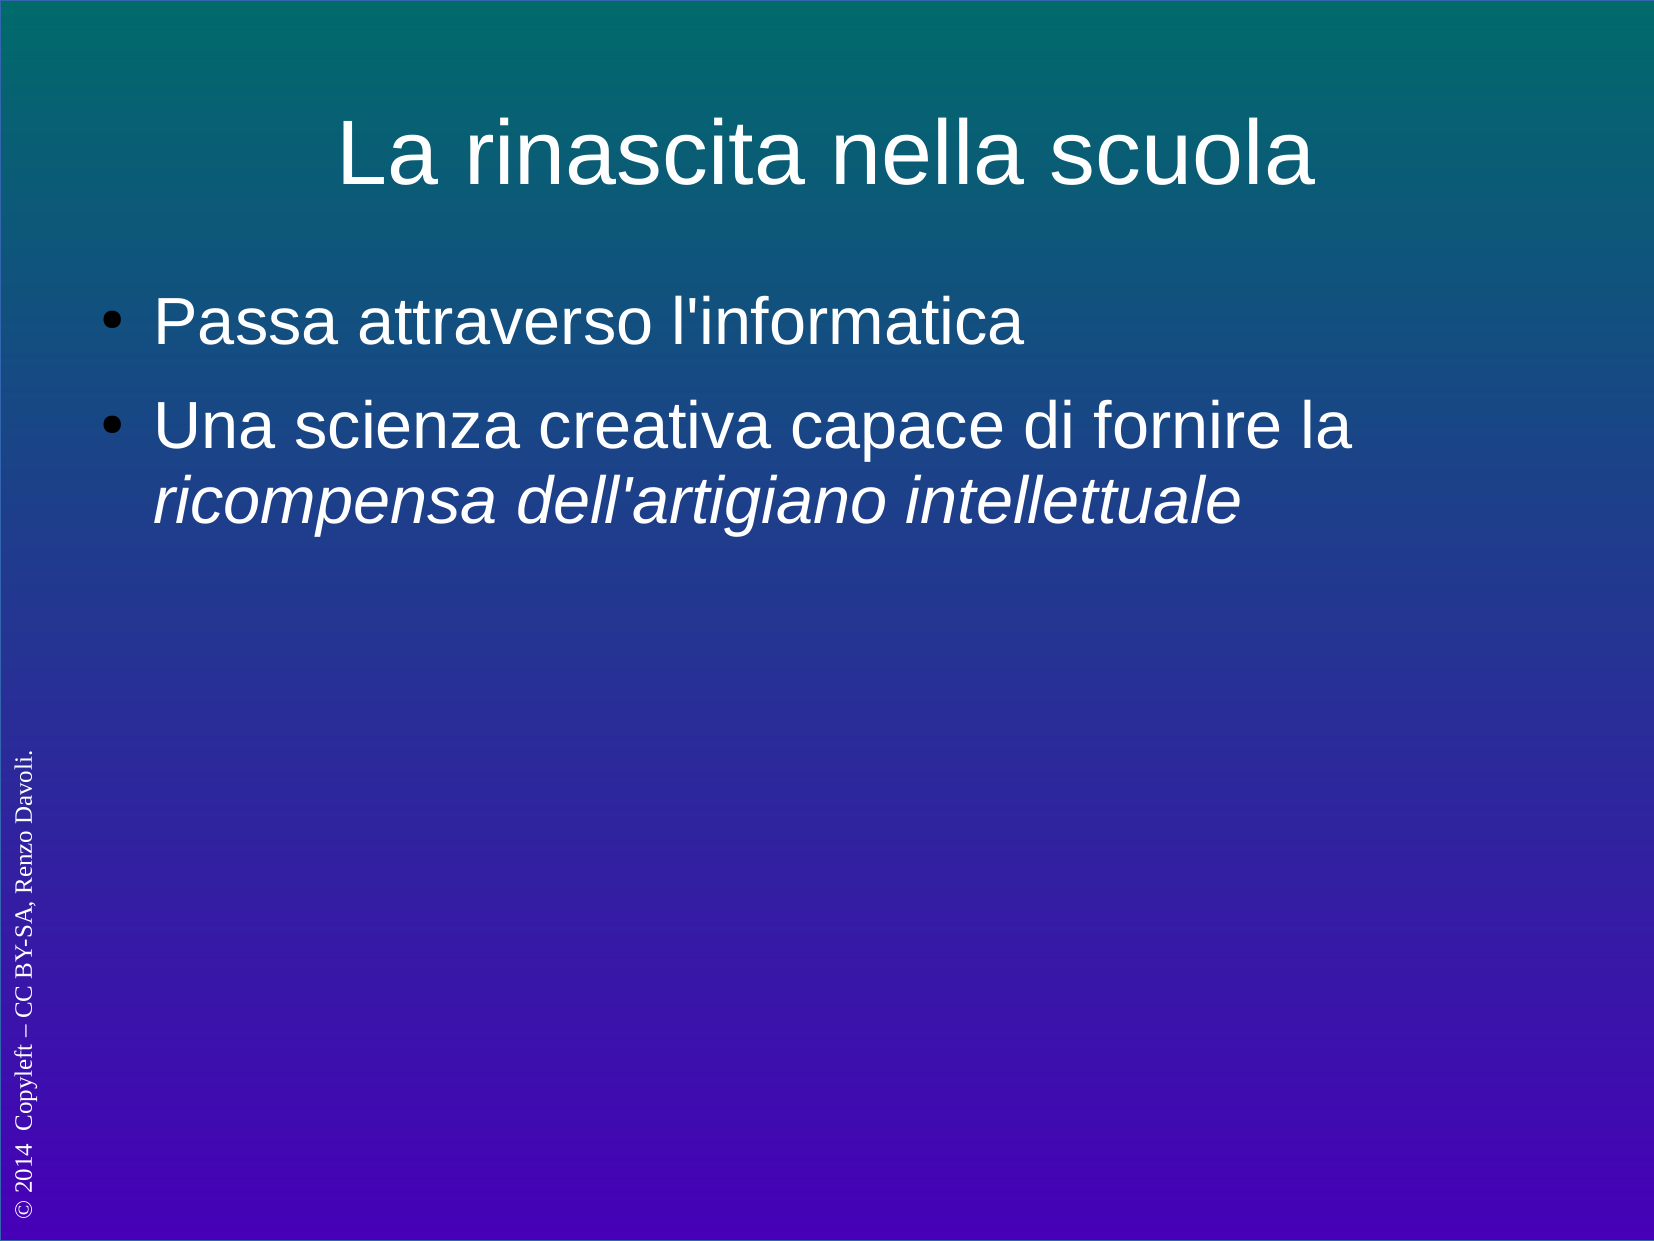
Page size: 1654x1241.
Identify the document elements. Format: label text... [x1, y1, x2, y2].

list Passa attraverso l'informatica Una scienza creativa capace di fornire la ricompensa dell'artigiano intellettuale [82, 284, 1571, 1004]
title La rinascita nella scuola [82, 49, 1571, 257]
